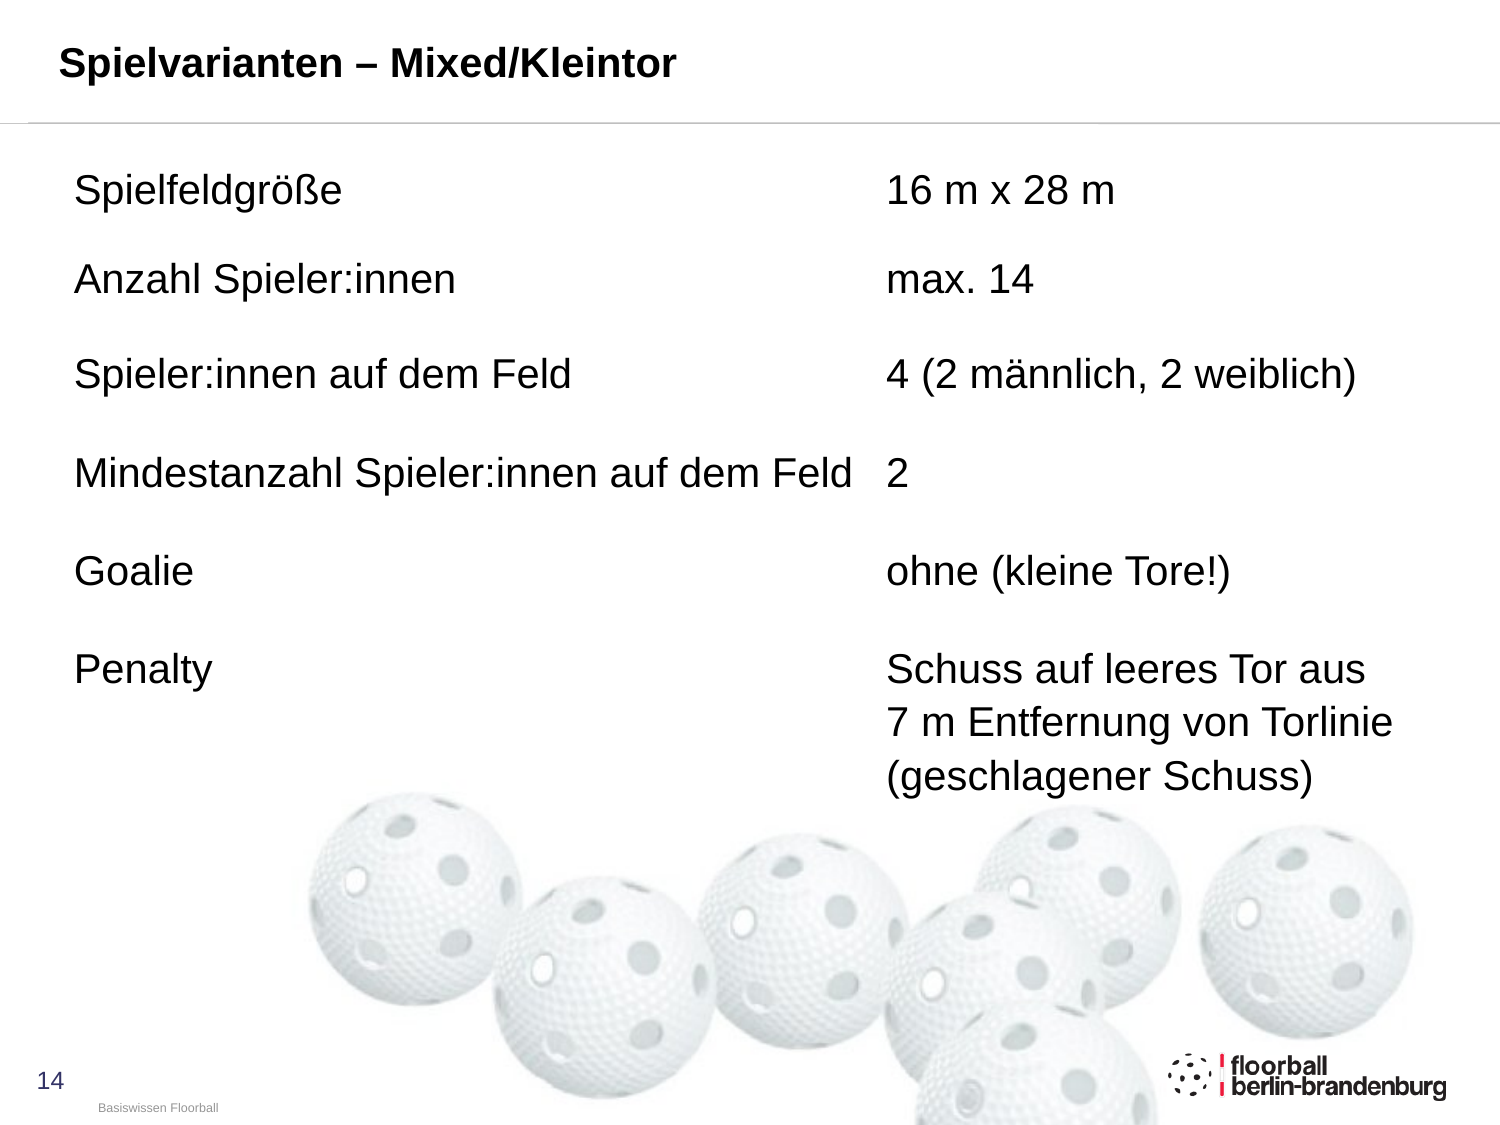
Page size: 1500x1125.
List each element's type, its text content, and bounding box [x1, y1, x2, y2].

table_cell max. 14 [871, 242, 1453, 337]
table_cell Mindestanzahl Spieler:innen auf dem Feld [59, 435, 871, 534]
table_cell 4 (2 männlich, 2 weiblich) [871, 337, 1453, 435]
table_header Spielfeldgröße [59, 152, 871, 242]
table_cell Anzahl Spieler:innen [59, 242, 871, 337]
text_box Spielvarianten – Mixed/Kleintor [43, 28, 1466, 94]
table_header 16 m x 28 m [871, 152, 1453, 242]
table_cell 2 [871, 435, 1453, 534]
table_cell Penalty [59, 631, 871, 819]
table_cell Goalie [59, 534, 871, 631]
table_cell Schuss auf leeres Tor aus 7 m Entfernung von Torlinie (geschlagener Schuss) [871, 631, 1453, 819]
table_cell Spieler:innen auf dem Feld [59, 337, 871, 435]
table_cell ohne (kleine Tore!) [871, 534, 1453, 631]
picture [242, 355, 1483, 1125]
